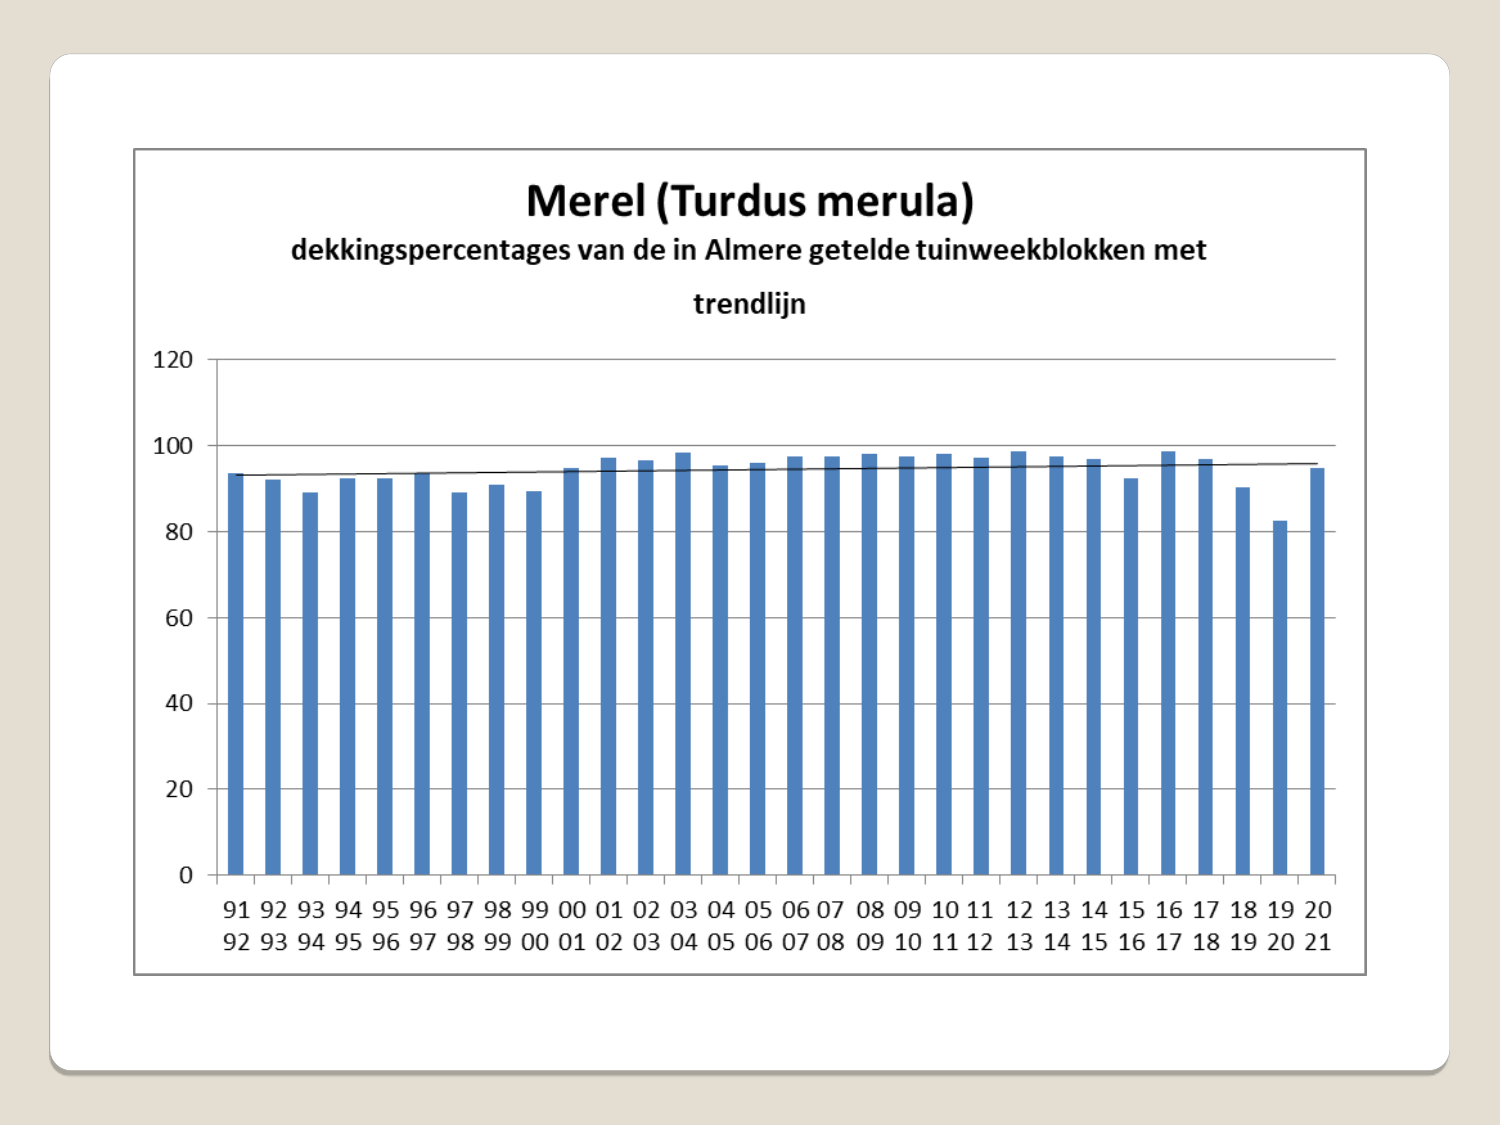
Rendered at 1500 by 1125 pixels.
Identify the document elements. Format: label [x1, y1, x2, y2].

picture [133, 149, 1367, 976]
